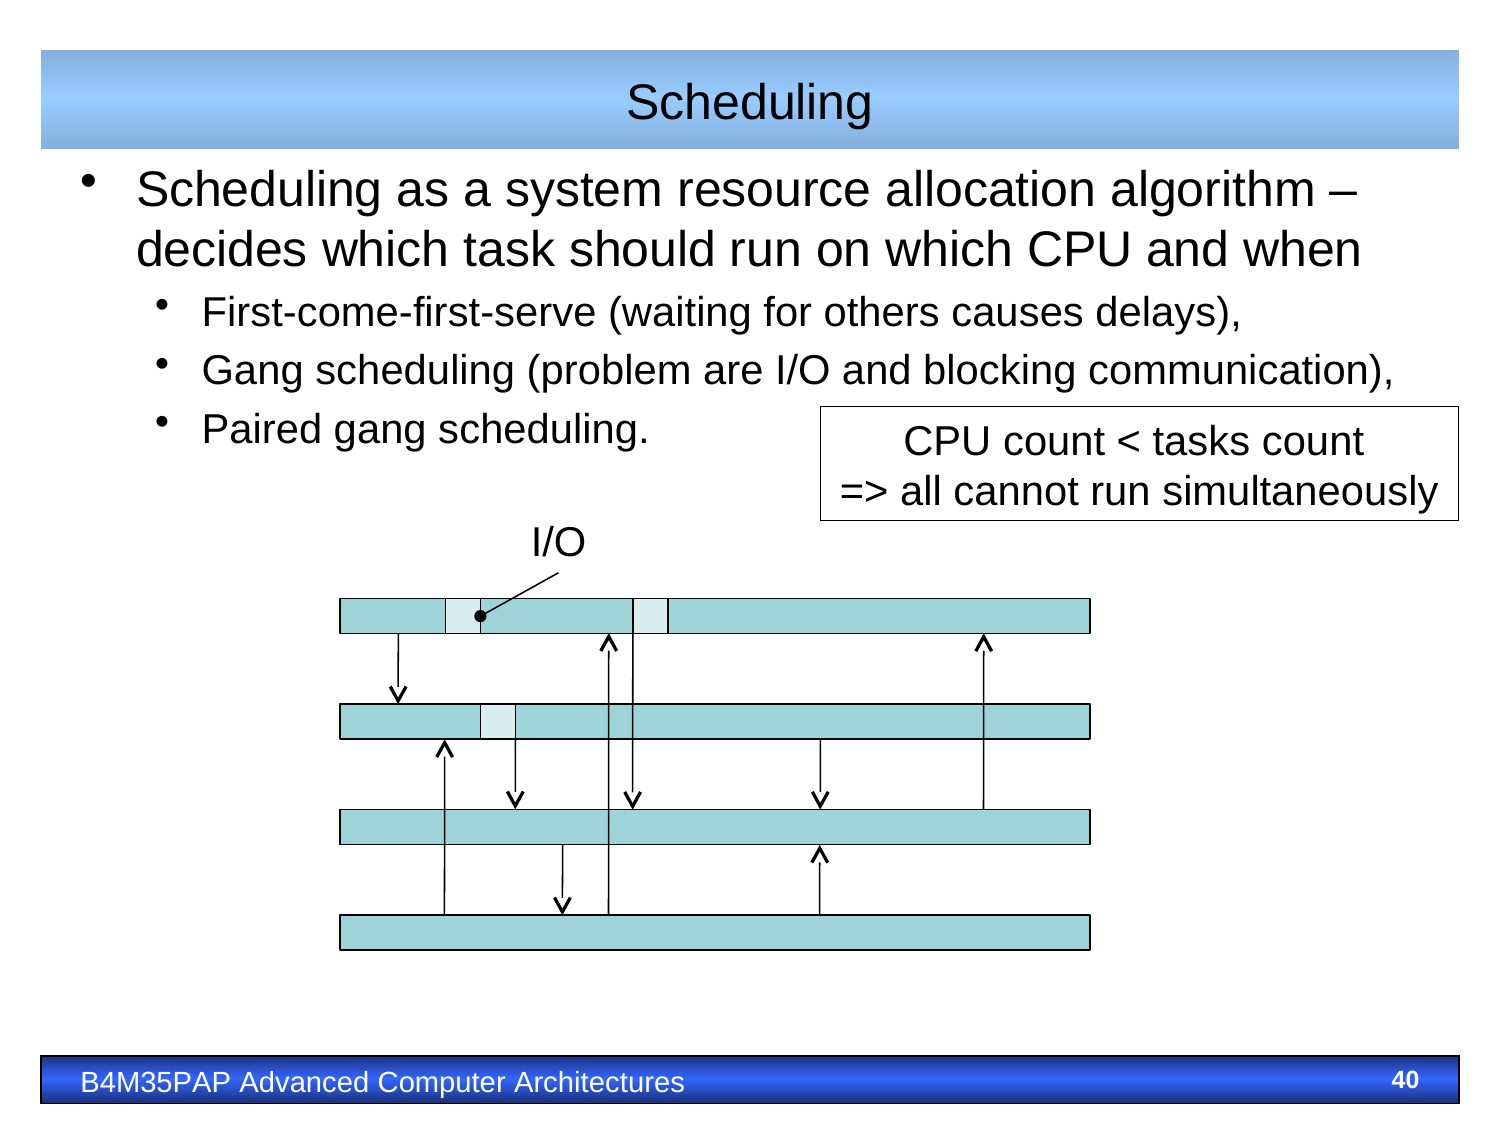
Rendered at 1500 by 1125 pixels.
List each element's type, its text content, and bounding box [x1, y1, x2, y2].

text_box I/O [515, 507, 602, 573]
text_box [339, 598, 1090, 951]
list Scheduling as a system resource allocation algorithm – decides which task should run on which CPU and when First-come-first-serve (waiting for others causes delays), Gang scheduling (problem are I/O and blocking communication), Paired gang scheduling. [64, 148, 1436, 1000]
text_box CPU count < tasks count => all cannot run simultaneously [820, 406, 1459, 521]
title Scheduling [41, 50, 1459, 149]
